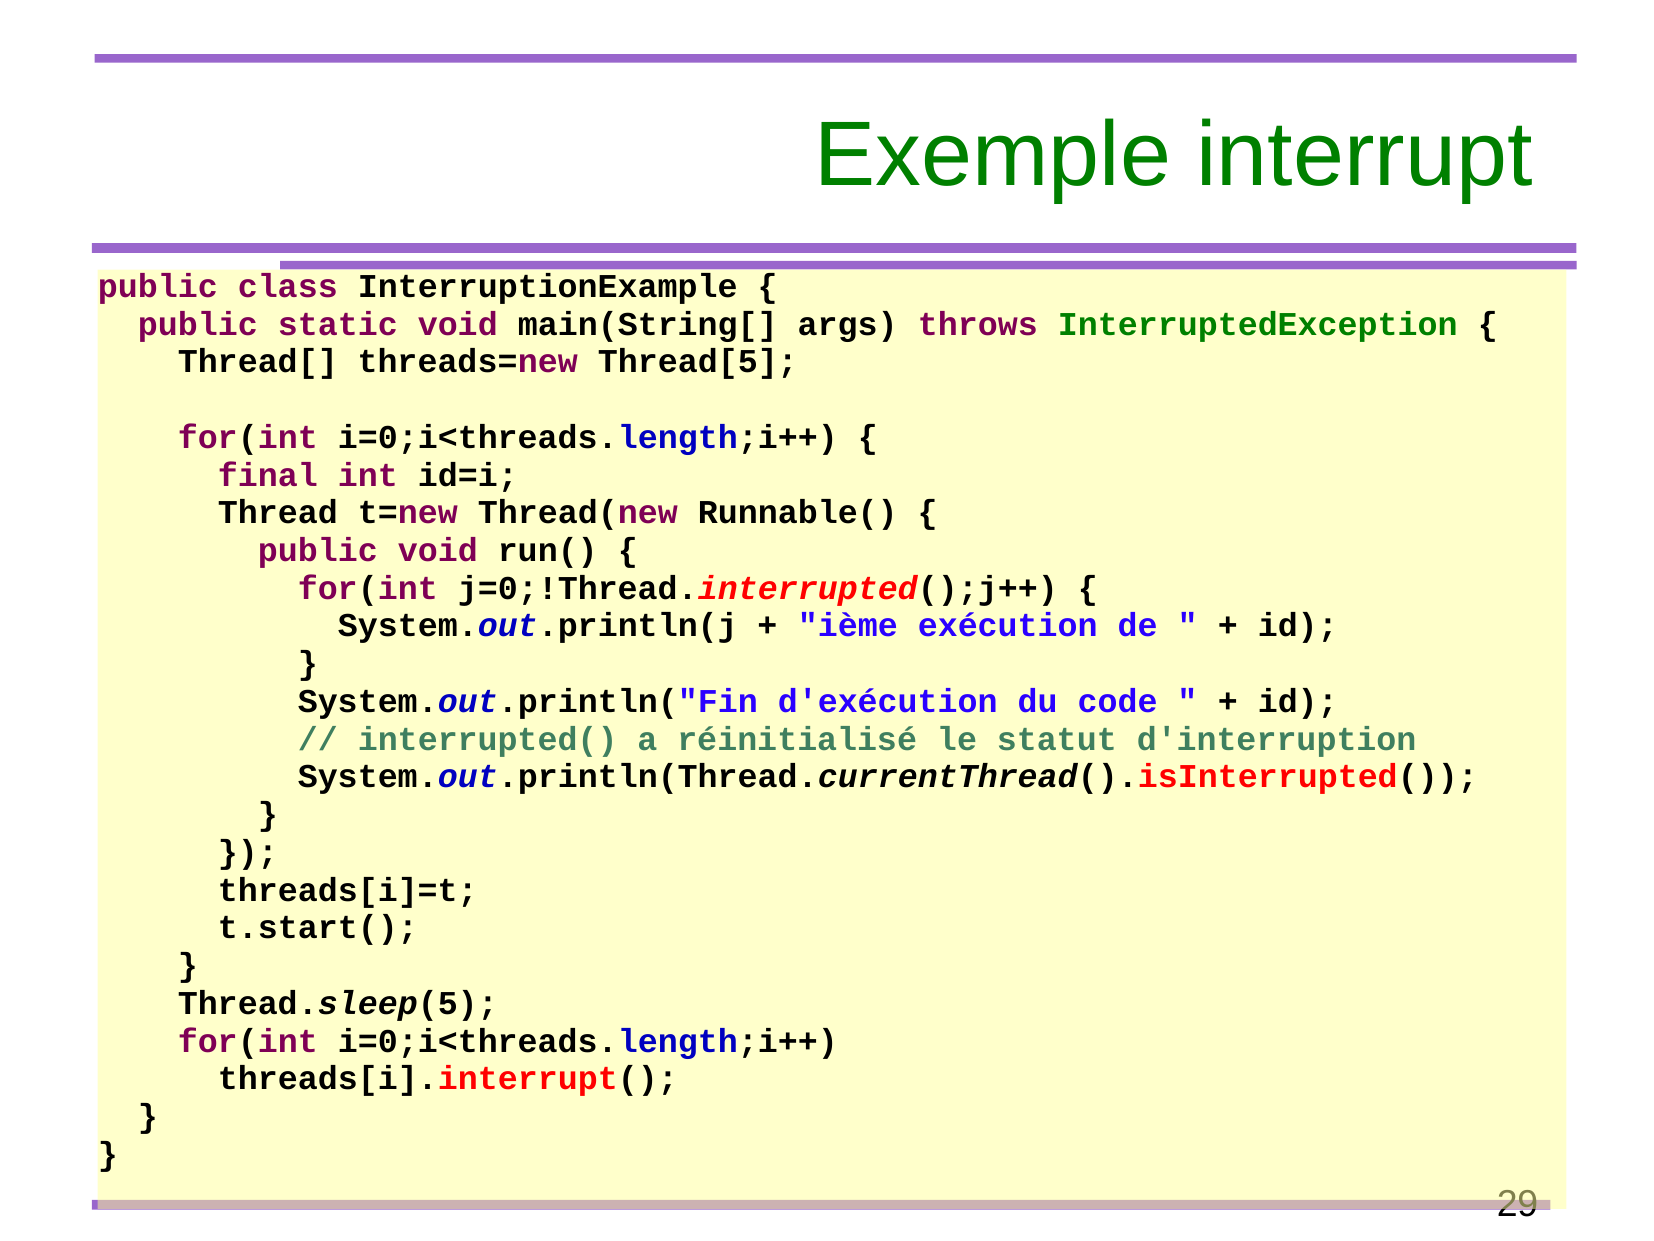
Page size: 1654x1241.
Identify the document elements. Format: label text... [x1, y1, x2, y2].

title Exemple interrupt [121, 49, 1534, 257]
text_box public class InterruptionExample { public static void main(String[] args) throws InterruptedException { Thread[] threads=new Thread[5]; for(int i=0;i<threads.length;i++) { final int id=i; Thread t=new Thread(new Runnable() { public void run() { for(int j=0;!Thread.interrupted();j++) { System.out.println(j + "ième exécution de " + id); } System.out.println("Fin d'exécution du code " + id); // interrupted() a réinitialisé le statut d'interruption System.out.println(Thread.currentThread().isInterrupted()); } }); threads[i]=t; t.start(); } Thread.sleep(5); for(int i=0;i<threads.length;i++) threads[i].interrupt(); } } [97, 269, 1567, 1209]
